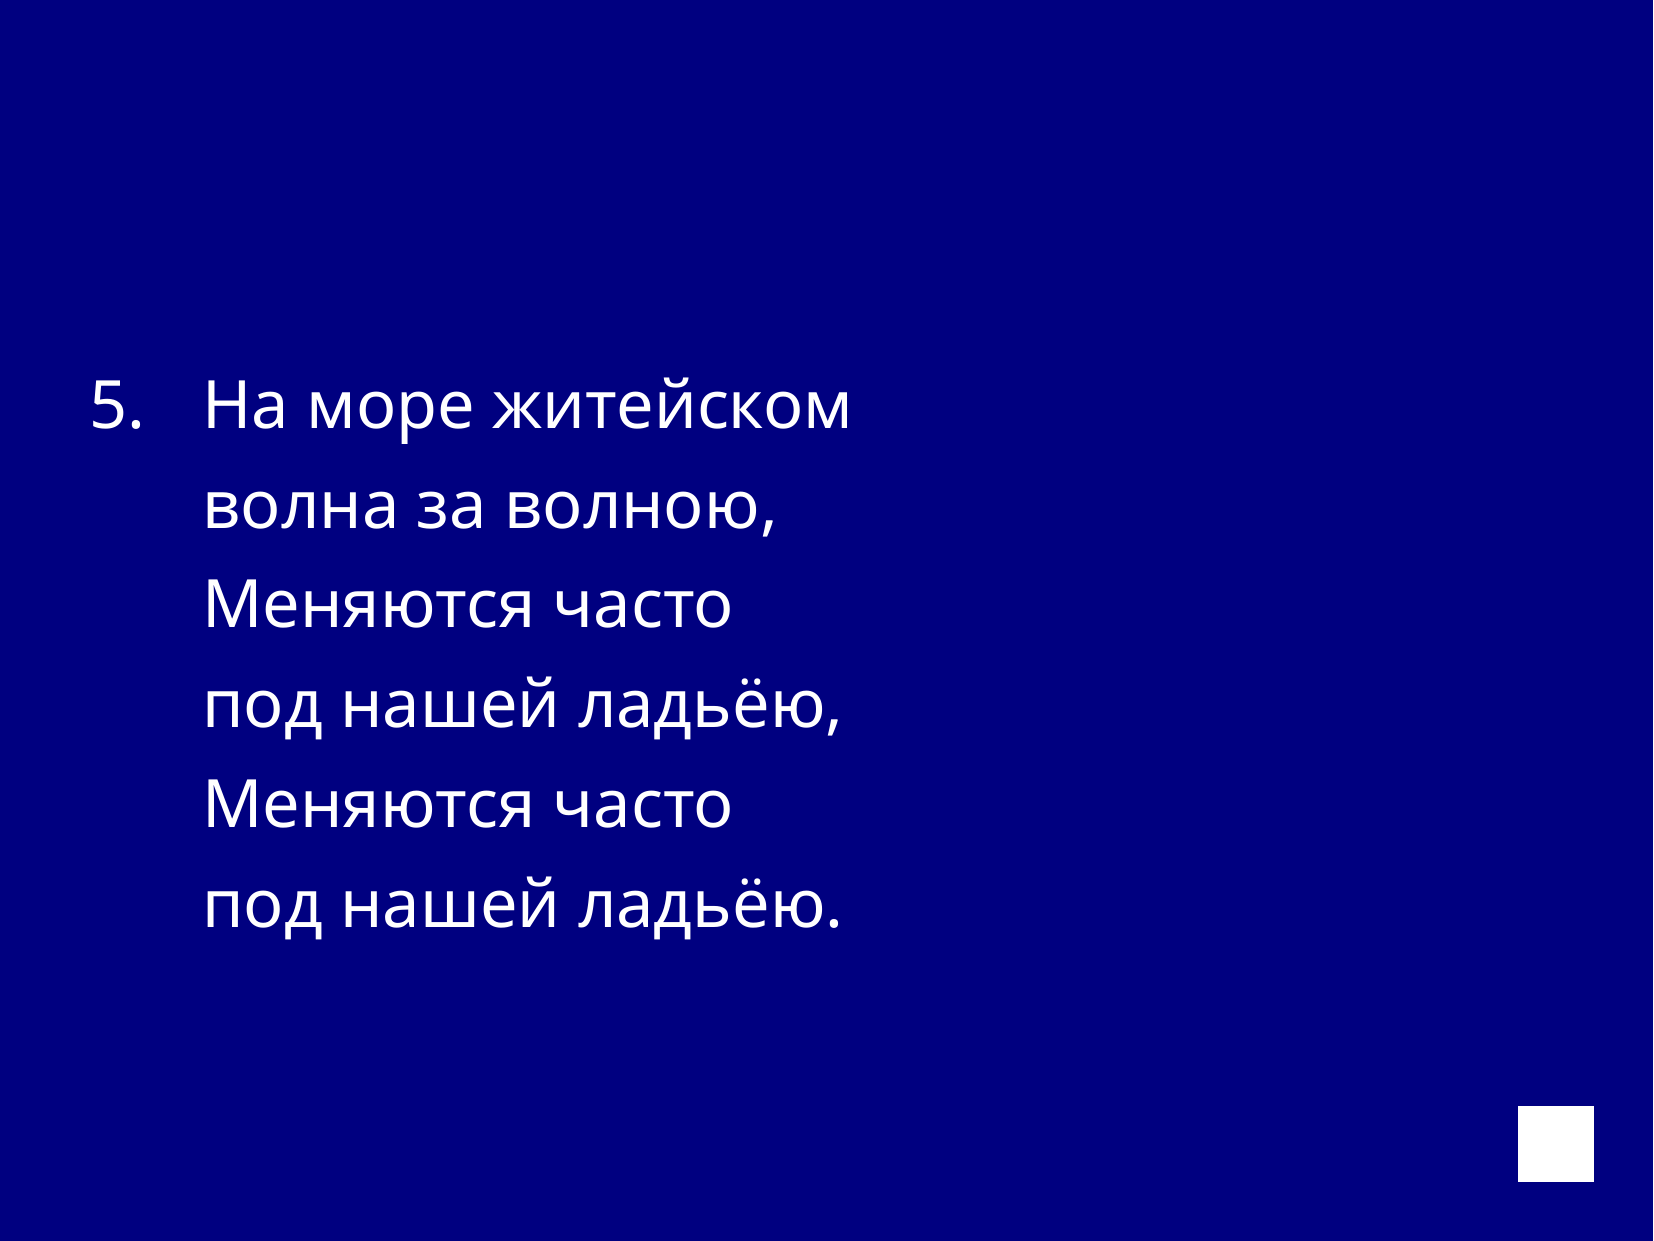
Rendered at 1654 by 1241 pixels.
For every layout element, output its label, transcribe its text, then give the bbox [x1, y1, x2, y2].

text_box [1518, 1106, 1594, 1182]
text_box 5. На море житейском волна за волною, Меняются часто под нашей ладьёю, Меняются часто под нашей ладьёю. [75, 150, 1576, 1163]
